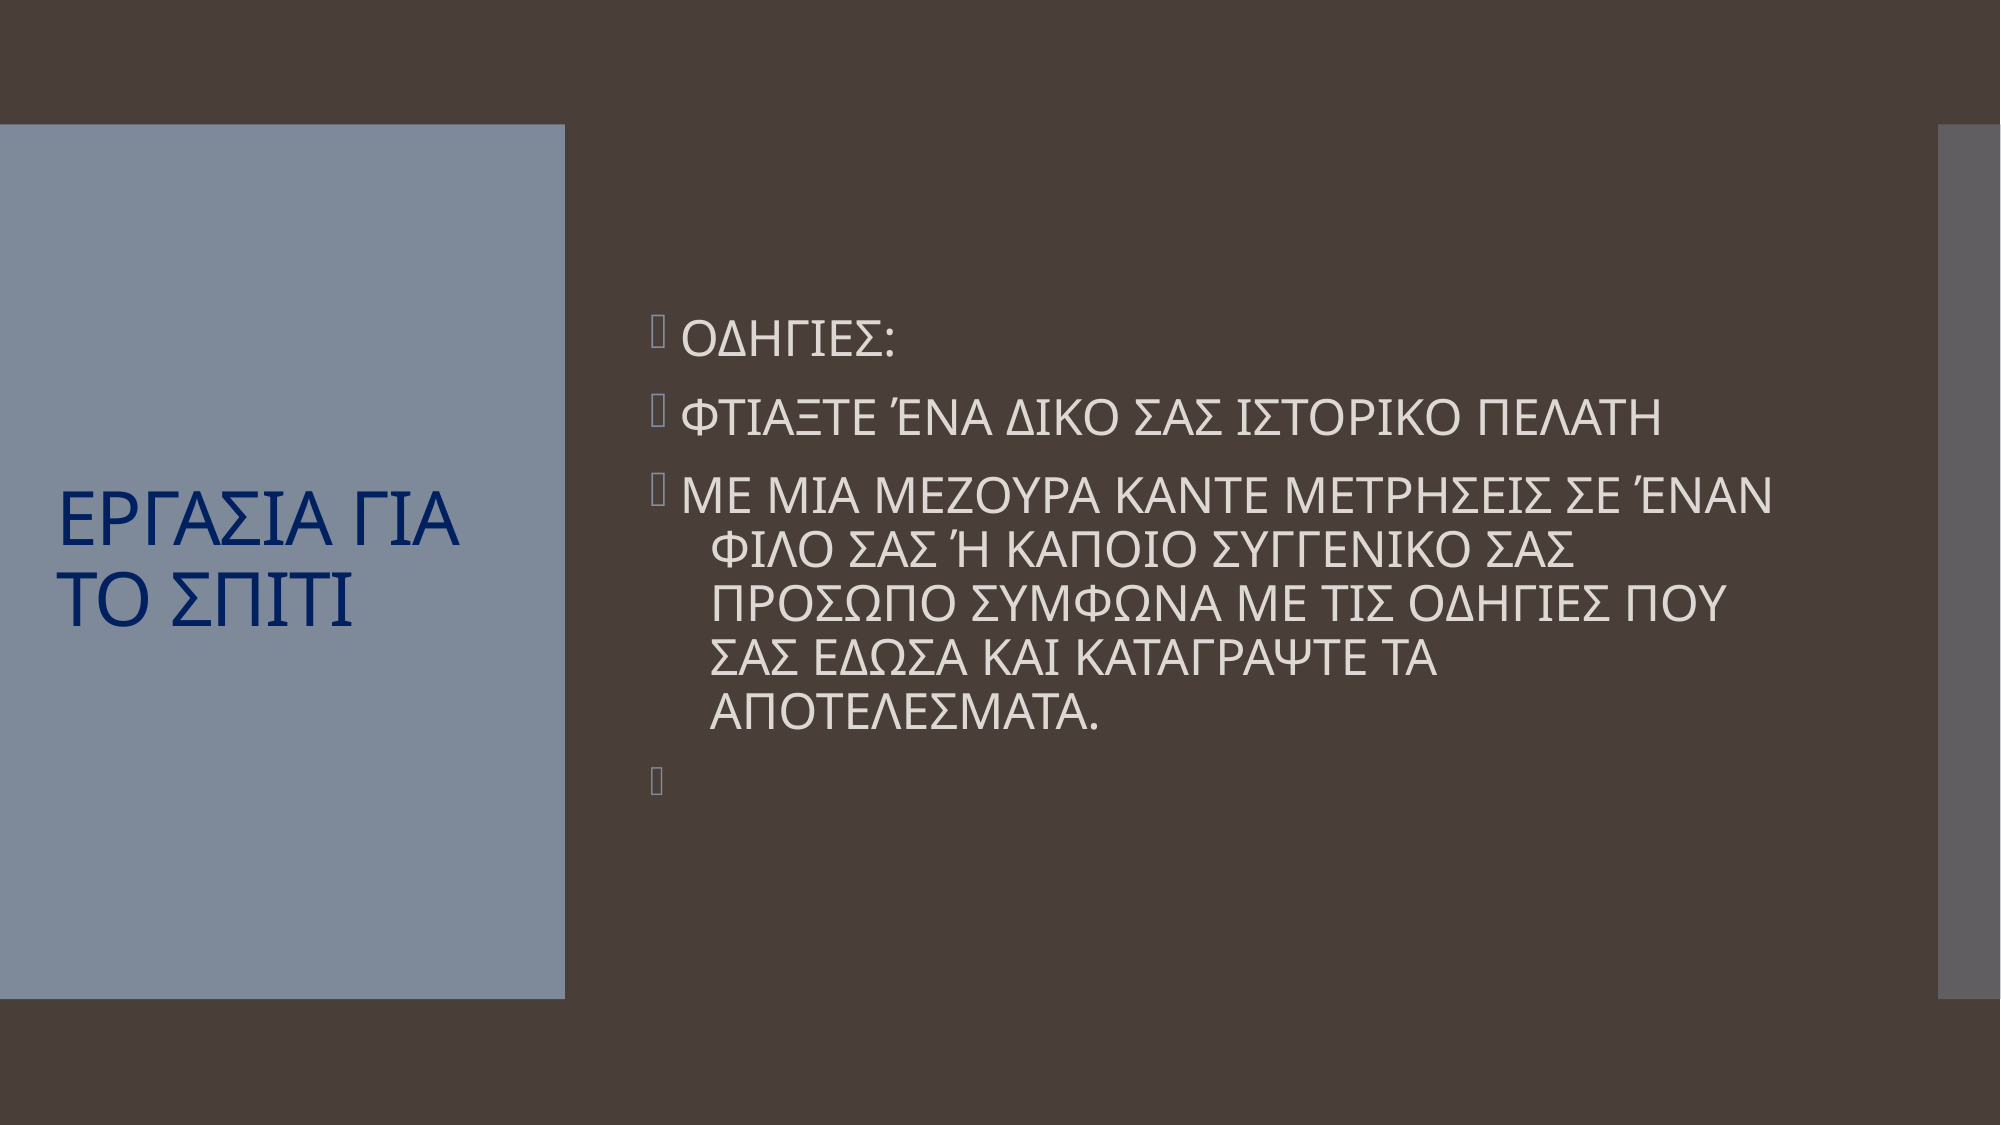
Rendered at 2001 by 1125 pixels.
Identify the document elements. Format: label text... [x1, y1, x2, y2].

list ΟΔΗΓΙΕΣ: ΦΤΙΑΞΤΕ ΈΝΑ ΔΙΚΟ ΣΑΣ ΙΣΤΟΡΙΚΟ ΠΕΛΑΤΗ ΜΕ ΜΙΑ ΜΕΖΟΥΡΑ ΚΑΝΤΕ ΜΕΤΡΗΣΕΙΣ ΣΕ ΈΝΑΝ ΦΙΛΟ ΣΑΣ Ή ΚΑΠΟΙΟ ΣΥΓΓΕΝΙΚΟ ΣΑΣ ΠΡΟΣΩΠΟ ΣΥΜΦΩΝΑ ΜΕ ΤΙΣ ΟΔΗΓΙΕΣ ΠΟΥ ΣΑΣ ΕΔΩΣΑ ΚΑΙ ΚΑΤΑΓΡΑΨΤΕ ΤΑ ΑΠΟΤΕΛΕΣΜΑΤΑ. [634, 141, 1835, 982]
title ΕΡΓΑΣΙΑ ΓΙΑ ΤΟ ΣΠΙΤΙ [41, 184, 526, 940]
